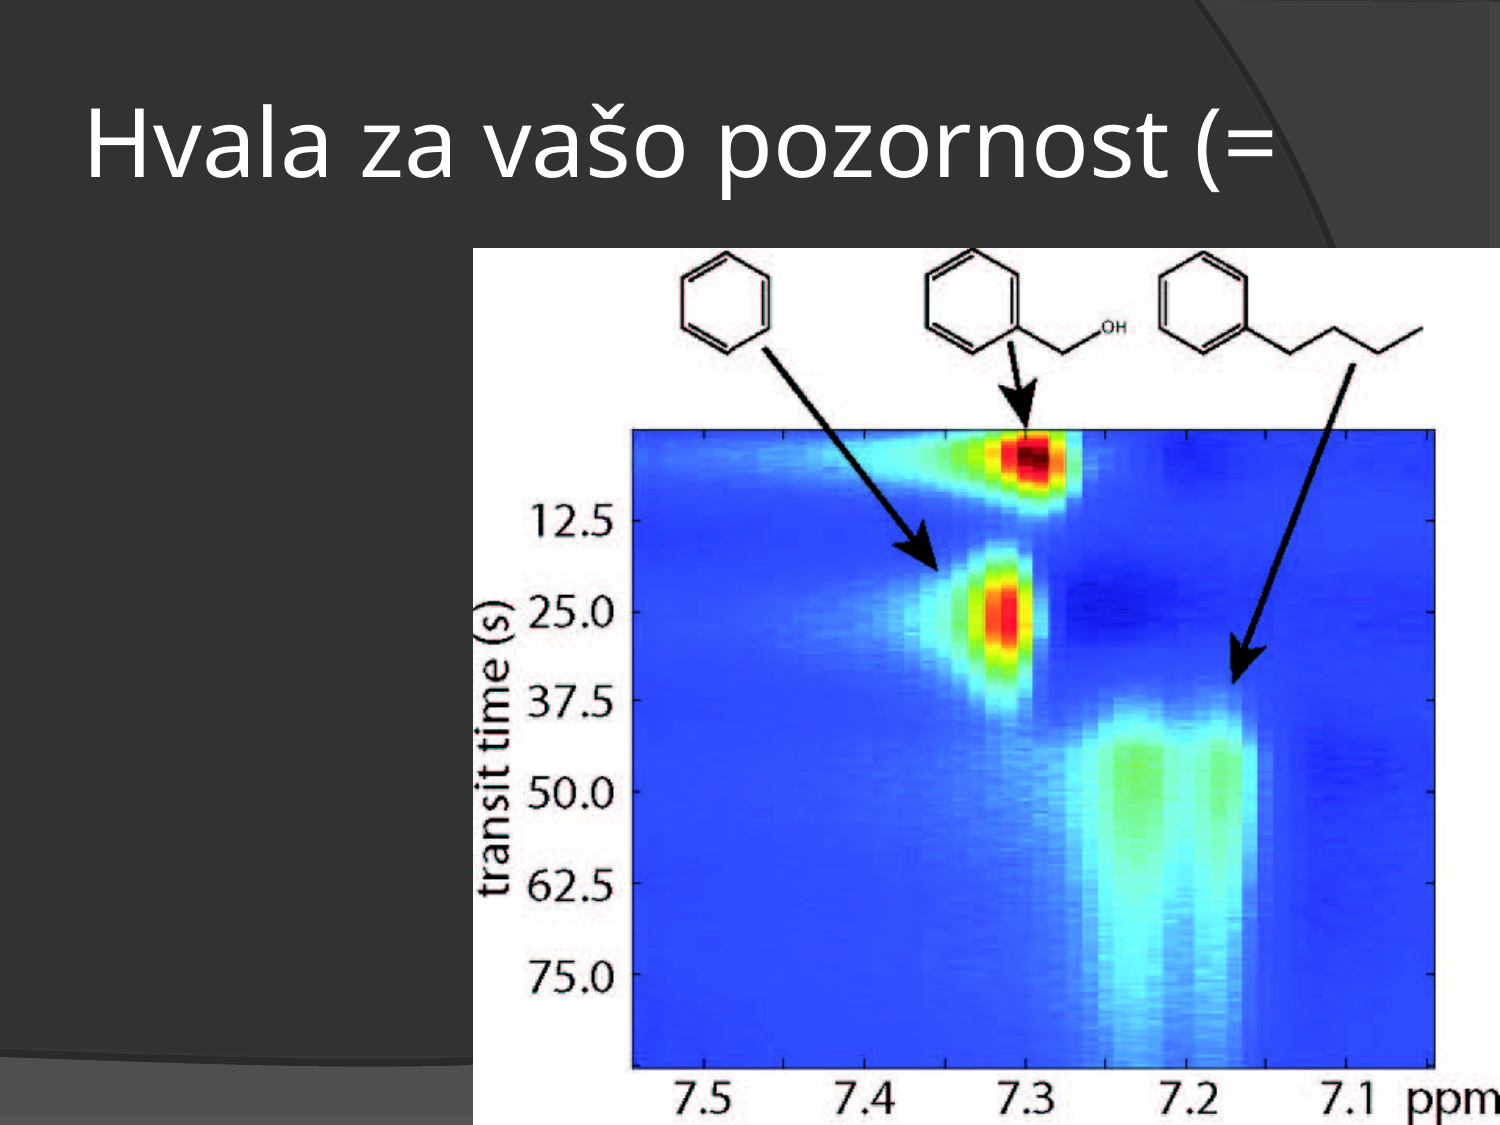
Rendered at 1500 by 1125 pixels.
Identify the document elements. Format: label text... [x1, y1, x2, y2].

title Hvala za vašo pozornost (= [75, 45, 1300, 233]
picture [473, 248, 1500, 1125]
